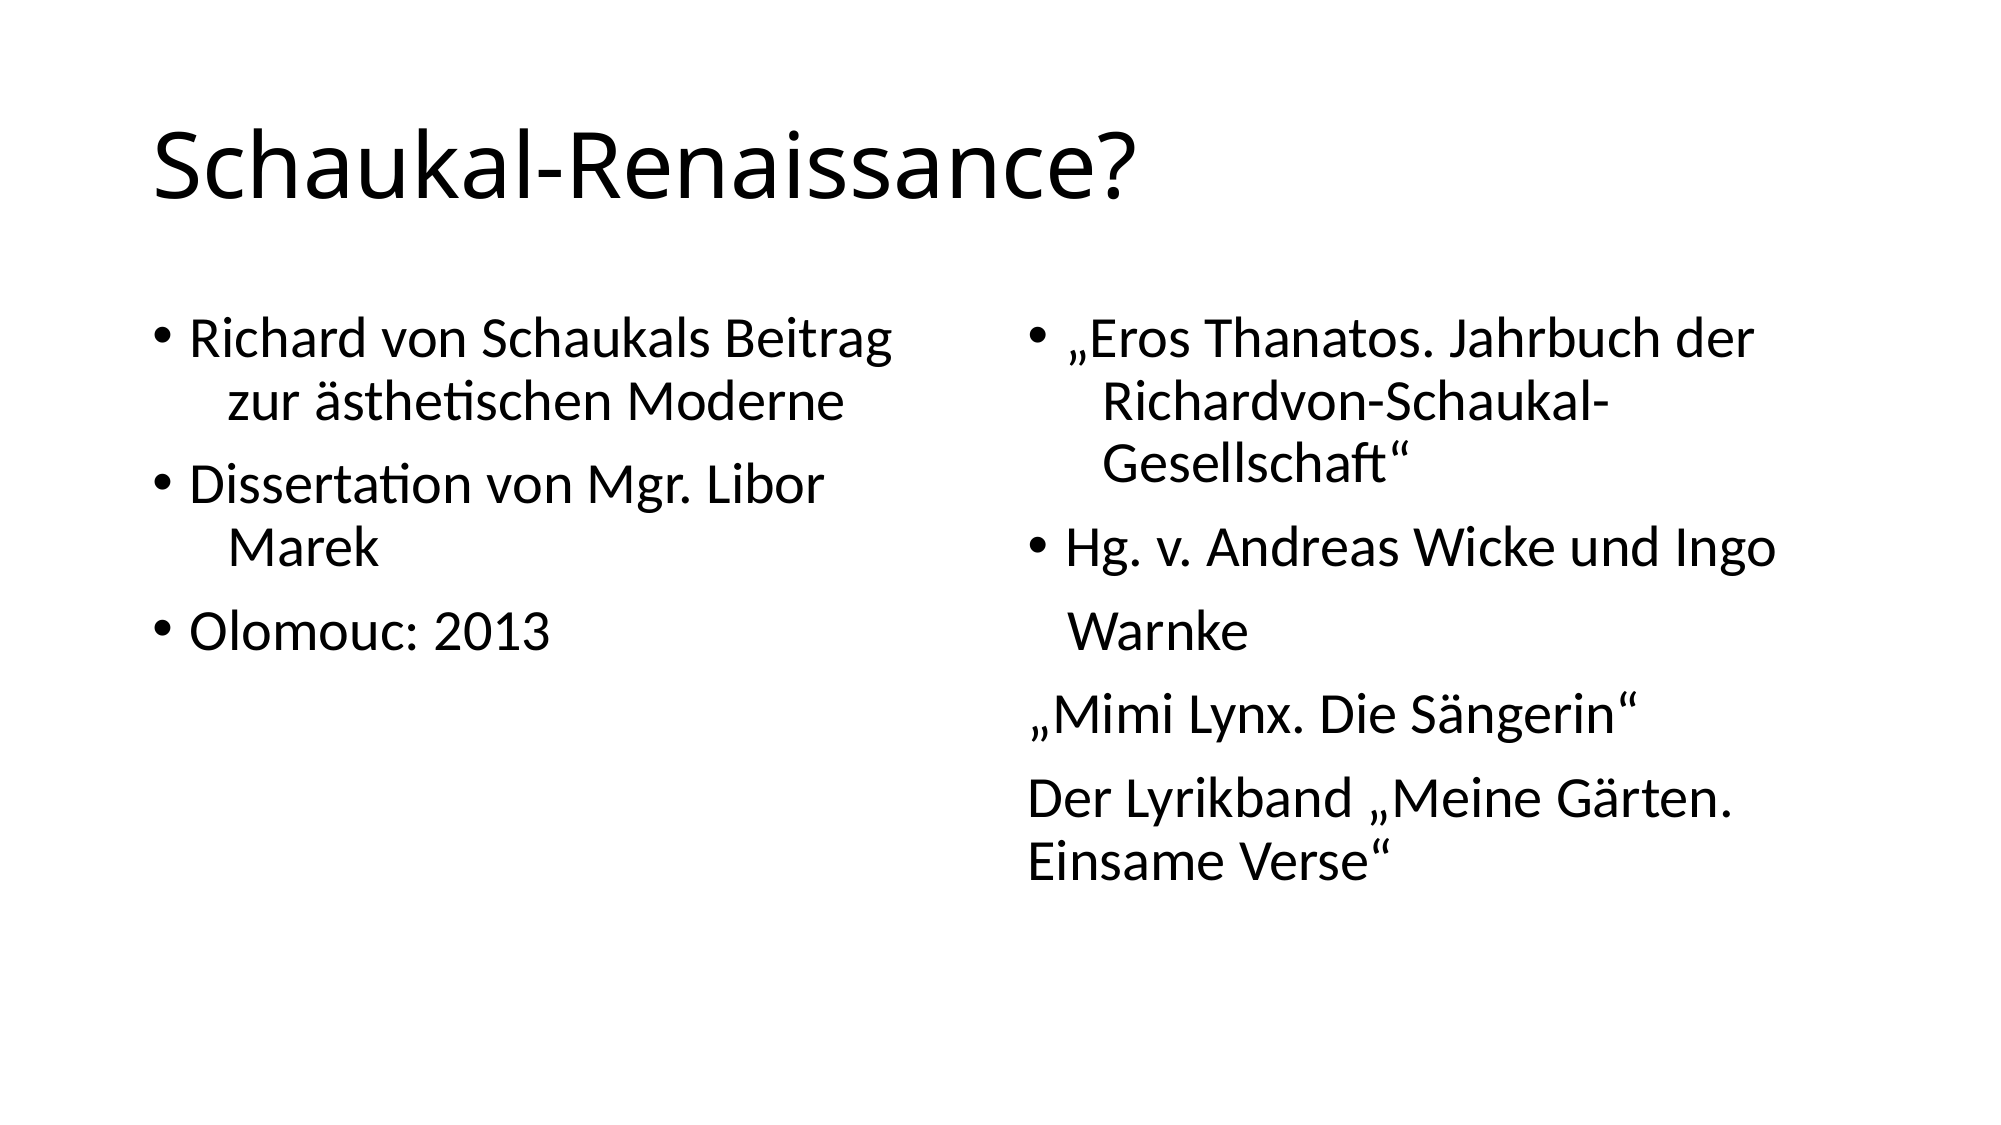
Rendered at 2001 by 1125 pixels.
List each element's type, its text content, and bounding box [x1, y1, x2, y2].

title Schaukal-Renaissance? [137, 59, 1863, 278]
list Richard von Schaukals Beitrag zur ästhetischen Moderne Dissertation von Mgr. Libor Marek Olomouc: 2013 [137, 299, 988, 1014]
list „Eros Thanatos. Jahrbuch der Richardvon-Schaukal-Gesellschaft“ Hg. v. Andreas Wicke und Ingo Warnke „Mimi Lynx. Die Sängerin“ Der Lyrikband „Meine Gärten. Einsame Verse“ [1012, 299, 1863, 1014]
